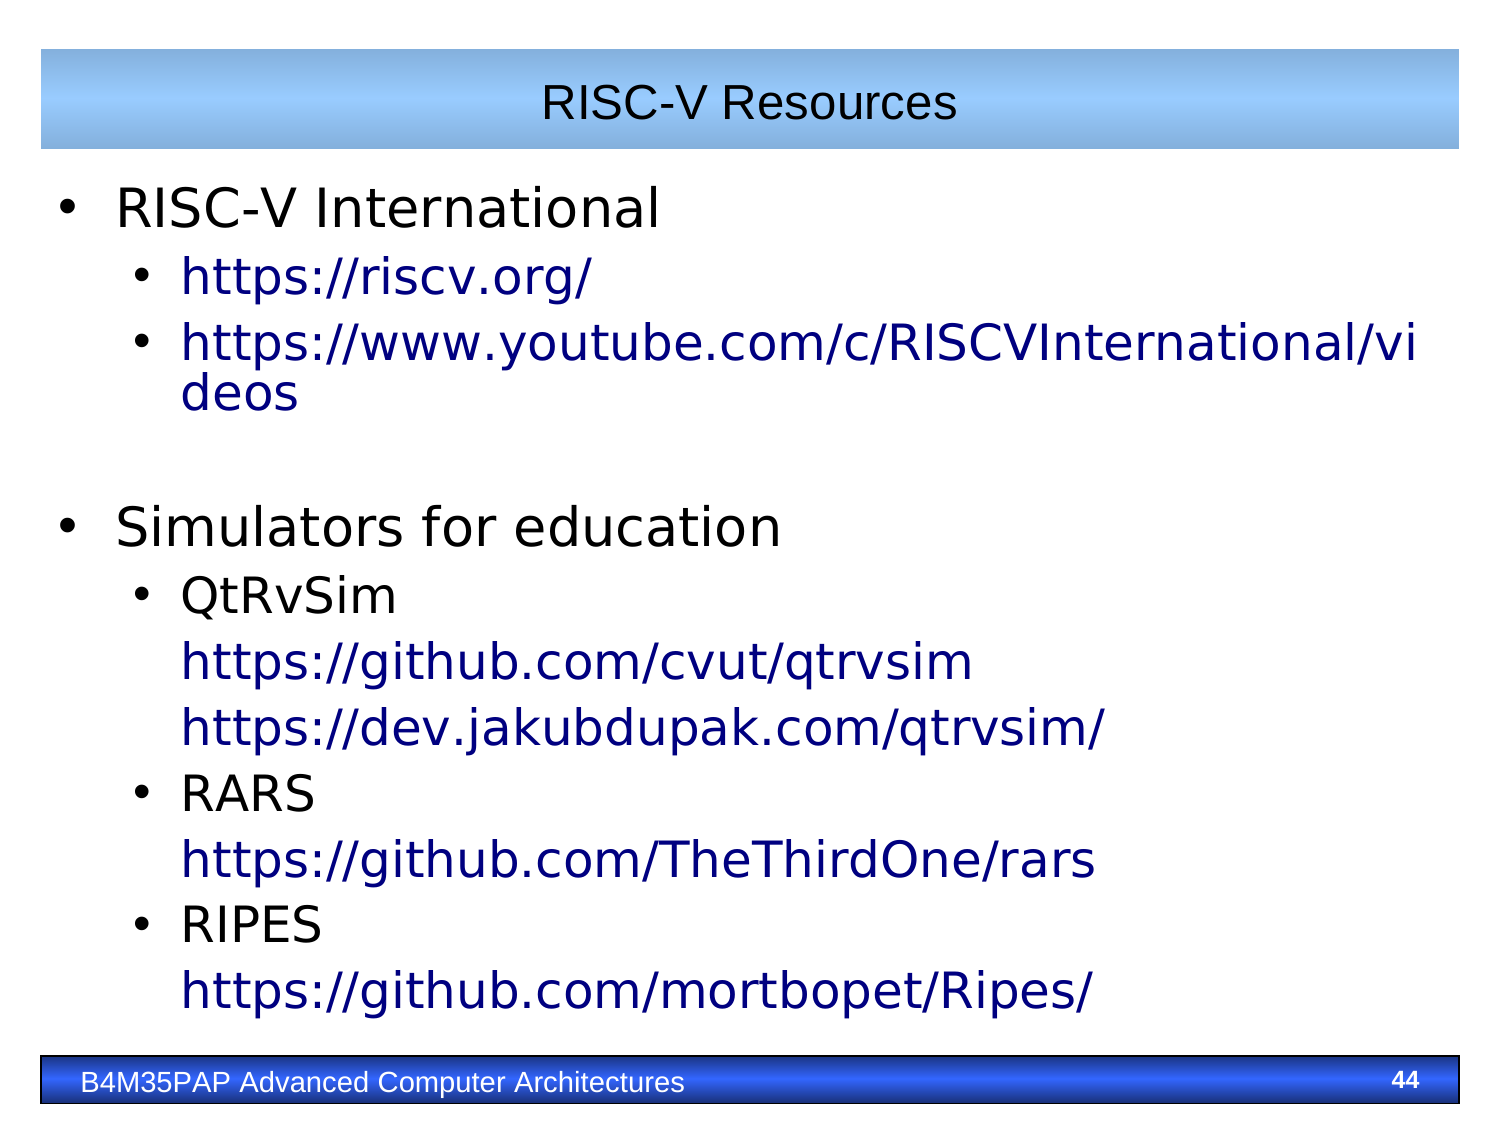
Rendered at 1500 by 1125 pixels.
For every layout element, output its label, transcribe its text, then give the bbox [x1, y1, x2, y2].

title RISC-V Resources [41, 49, 1459, 149]
list RISC-V International https://riscv.org/ https://www.youtube.com/c/RISCVInternational/videos Simulators for education QtRvSim https://github.com/cvut/qtrvsim https://dev.jakubdupak.com/qtrvsim/ RARS https://github.com/TheThirdOne/rars RIPES https://github.com/mortbopet/Ripes/ [44, 166, 1458, 1045]
